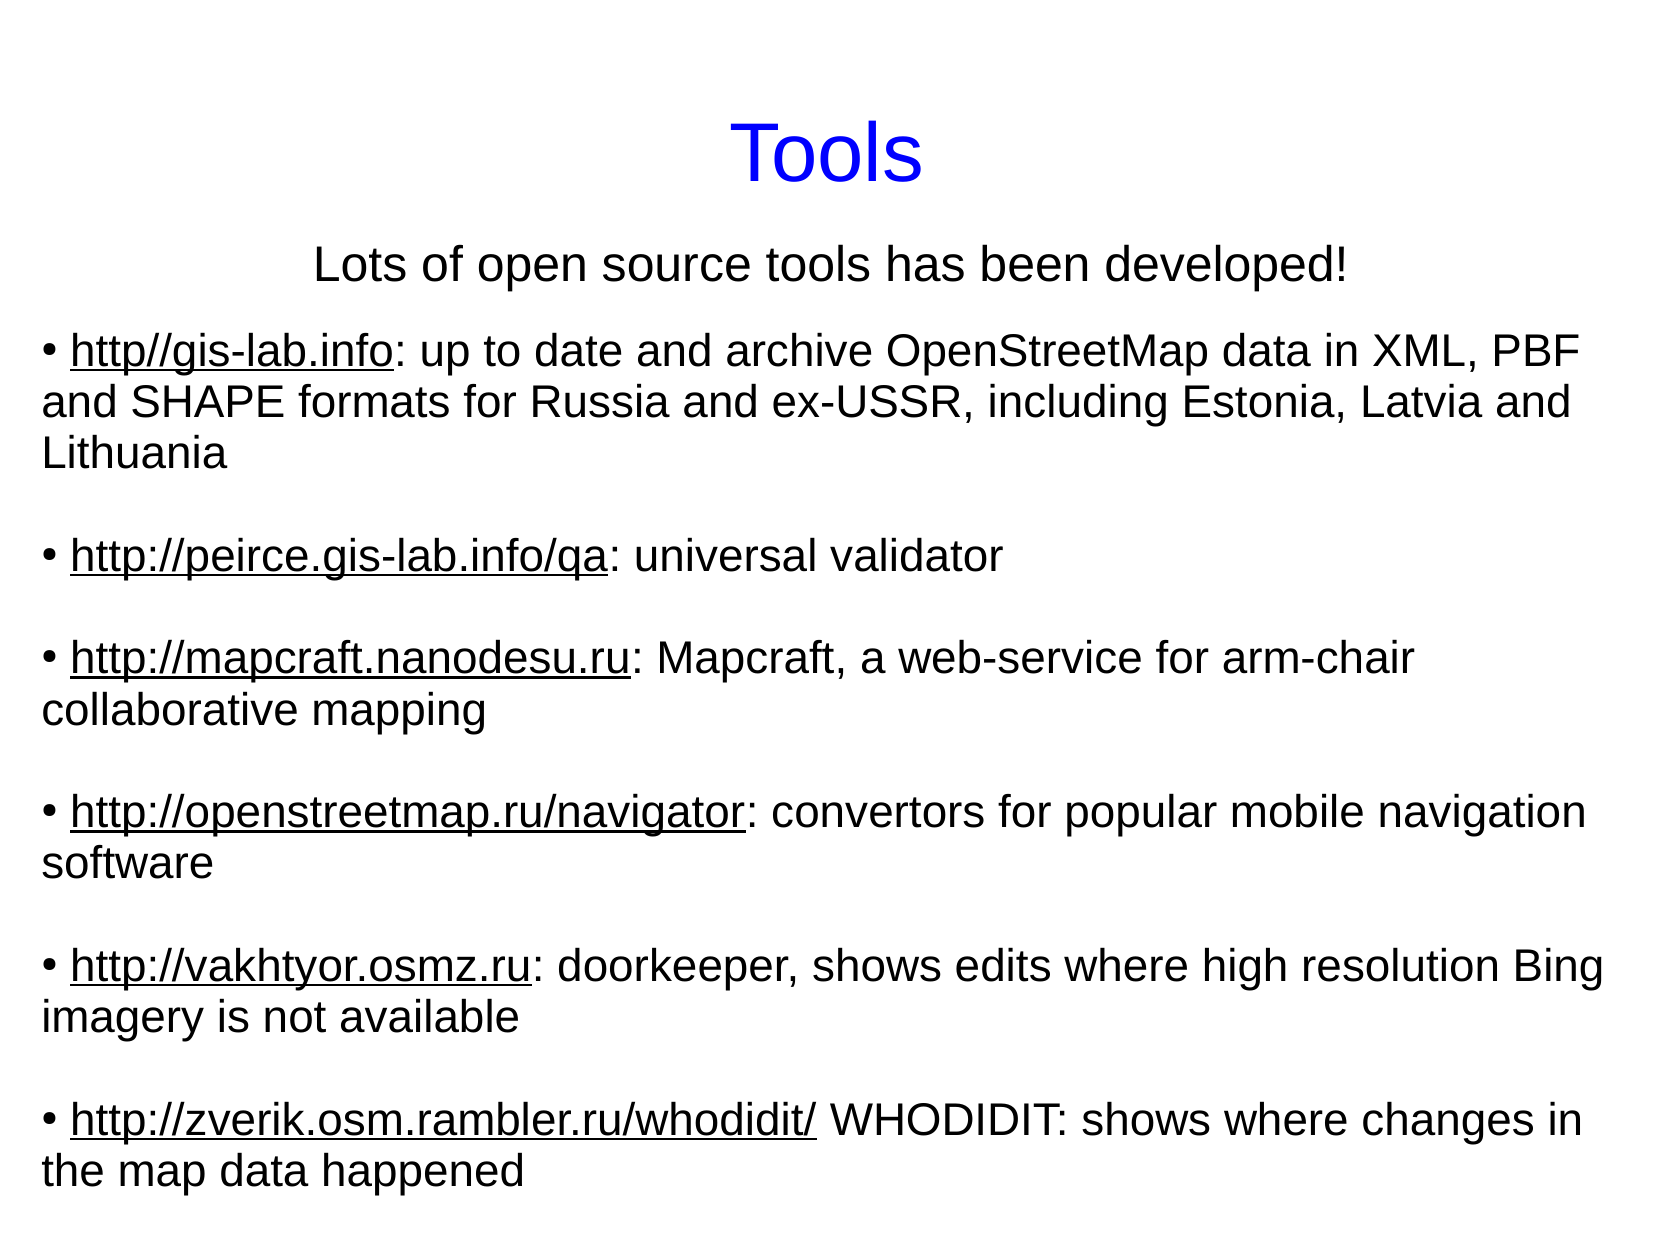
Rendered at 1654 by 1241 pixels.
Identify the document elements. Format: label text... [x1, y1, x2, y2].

title Tools [82, 49, 1571, 257]
text_box http//gis-lab.info: up to date and archive OpenStreetMap data in XML, PBF and SHAPE formats for Russia and ex-USSR, including Estonia, Latvia and Lithuania http://peirce.gis-lab.info/qa: universal validator http://mapcraft.nanodesu.ru: Mapcraft, a web-service for arm-chair collaborative mapping http://openstreetmap.ru/navigator: convertors for popular mobile navigation software http://vakhtyor.osmz.ru: doorkeeper, shows edits where high resolution Bing imagery is not available http://zverik.osm.rambler.ru/whodidit/ WHODIDIT: shows where changes in the map data happened [41, 324, 1607, 1193]
text_box Lots of open source tools has been developed! [312, 236, 1359, 293]
